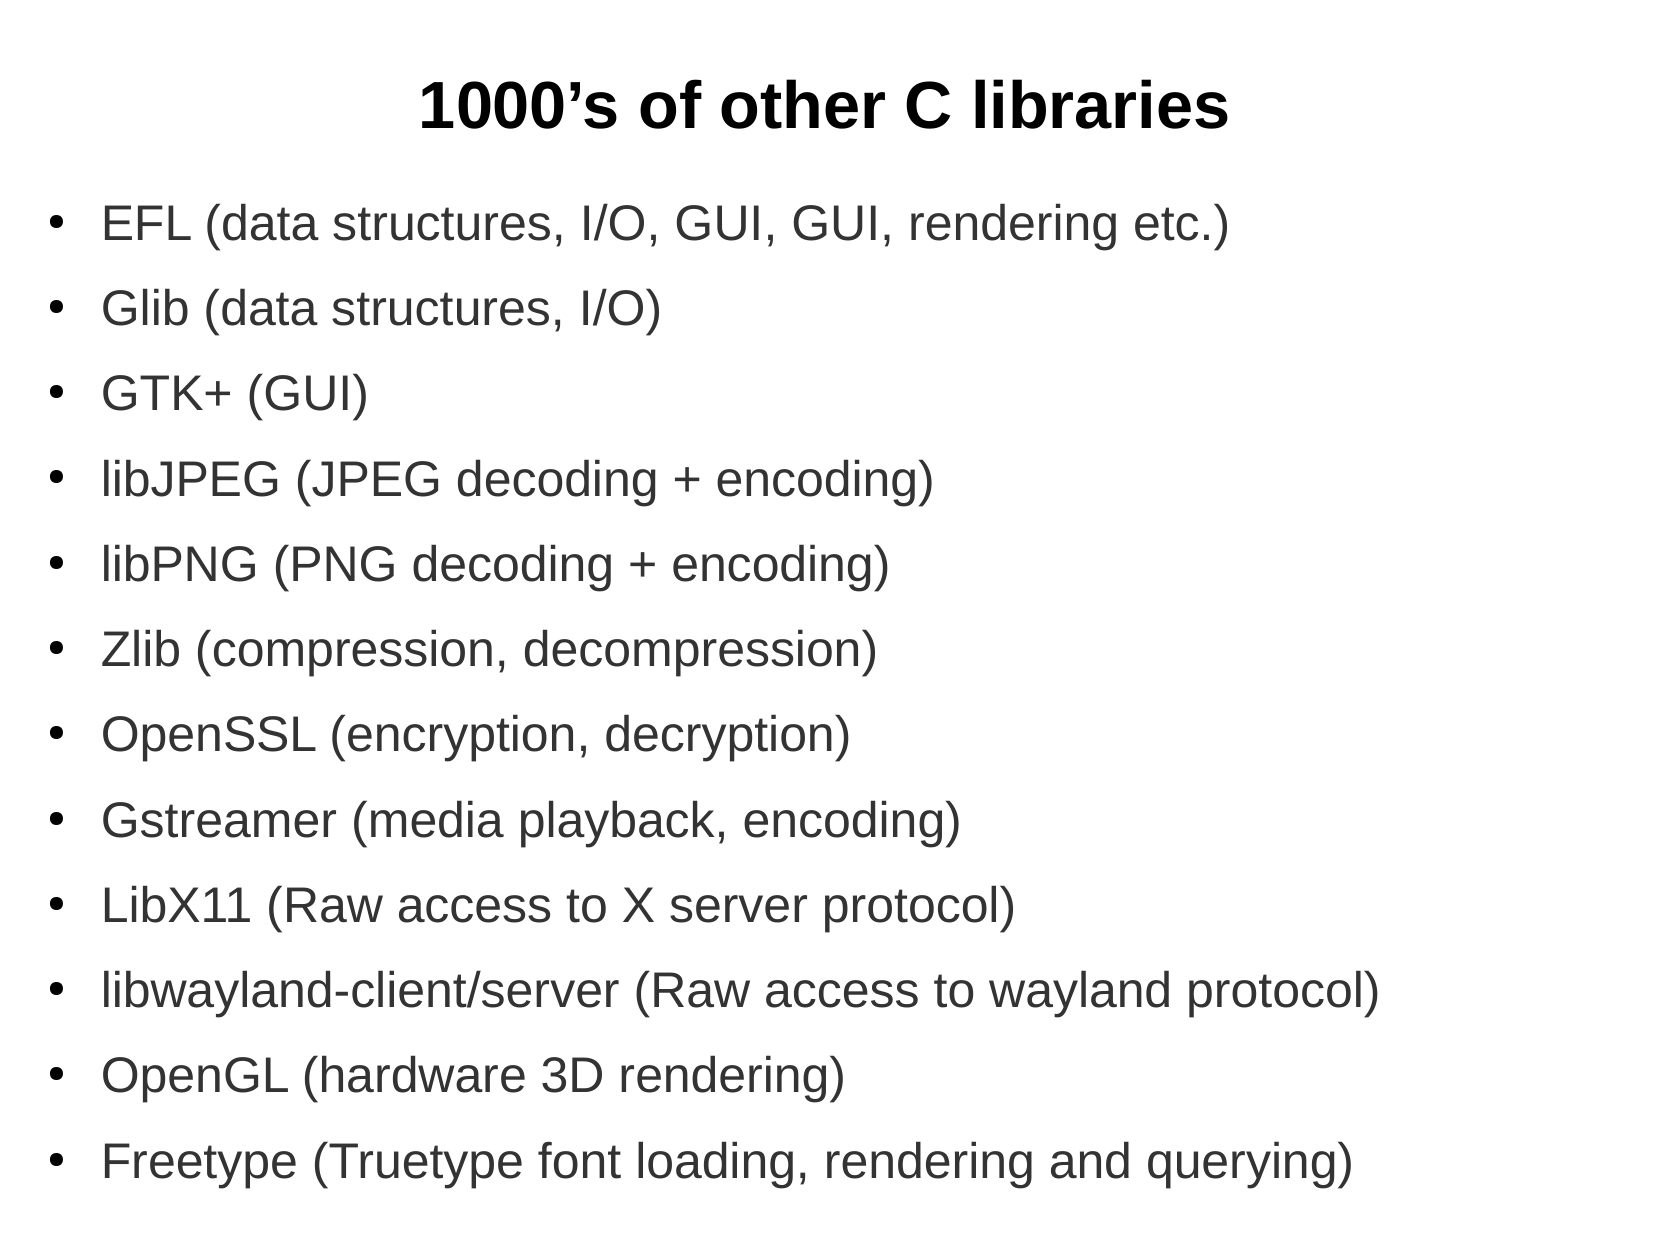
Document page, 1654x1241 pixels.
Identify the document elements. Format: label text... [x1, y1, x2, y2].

title 1000’s of other C libraries [30, 30, 1621, 181]
list EFL (data structures, I/O, GUI, GUI, rendering etc.) Glib (data structures, I/O) GTK+ (GUI) libJPEG (JPEG decoding + encoding) libPNG (PNG decoding + encoding) Zlib (compression, decompression) OpenSSL (encryption, decryption) Gstreamer (media playback, encoding) LibX11 (Raw access to X server protocol) libwayland-client/server (Raw access to wayland protocol) OpenGL (hardware 3D rendering) Freetype (Truetype font loading, rendering and querying) [30, 195, 1621, 1216]
